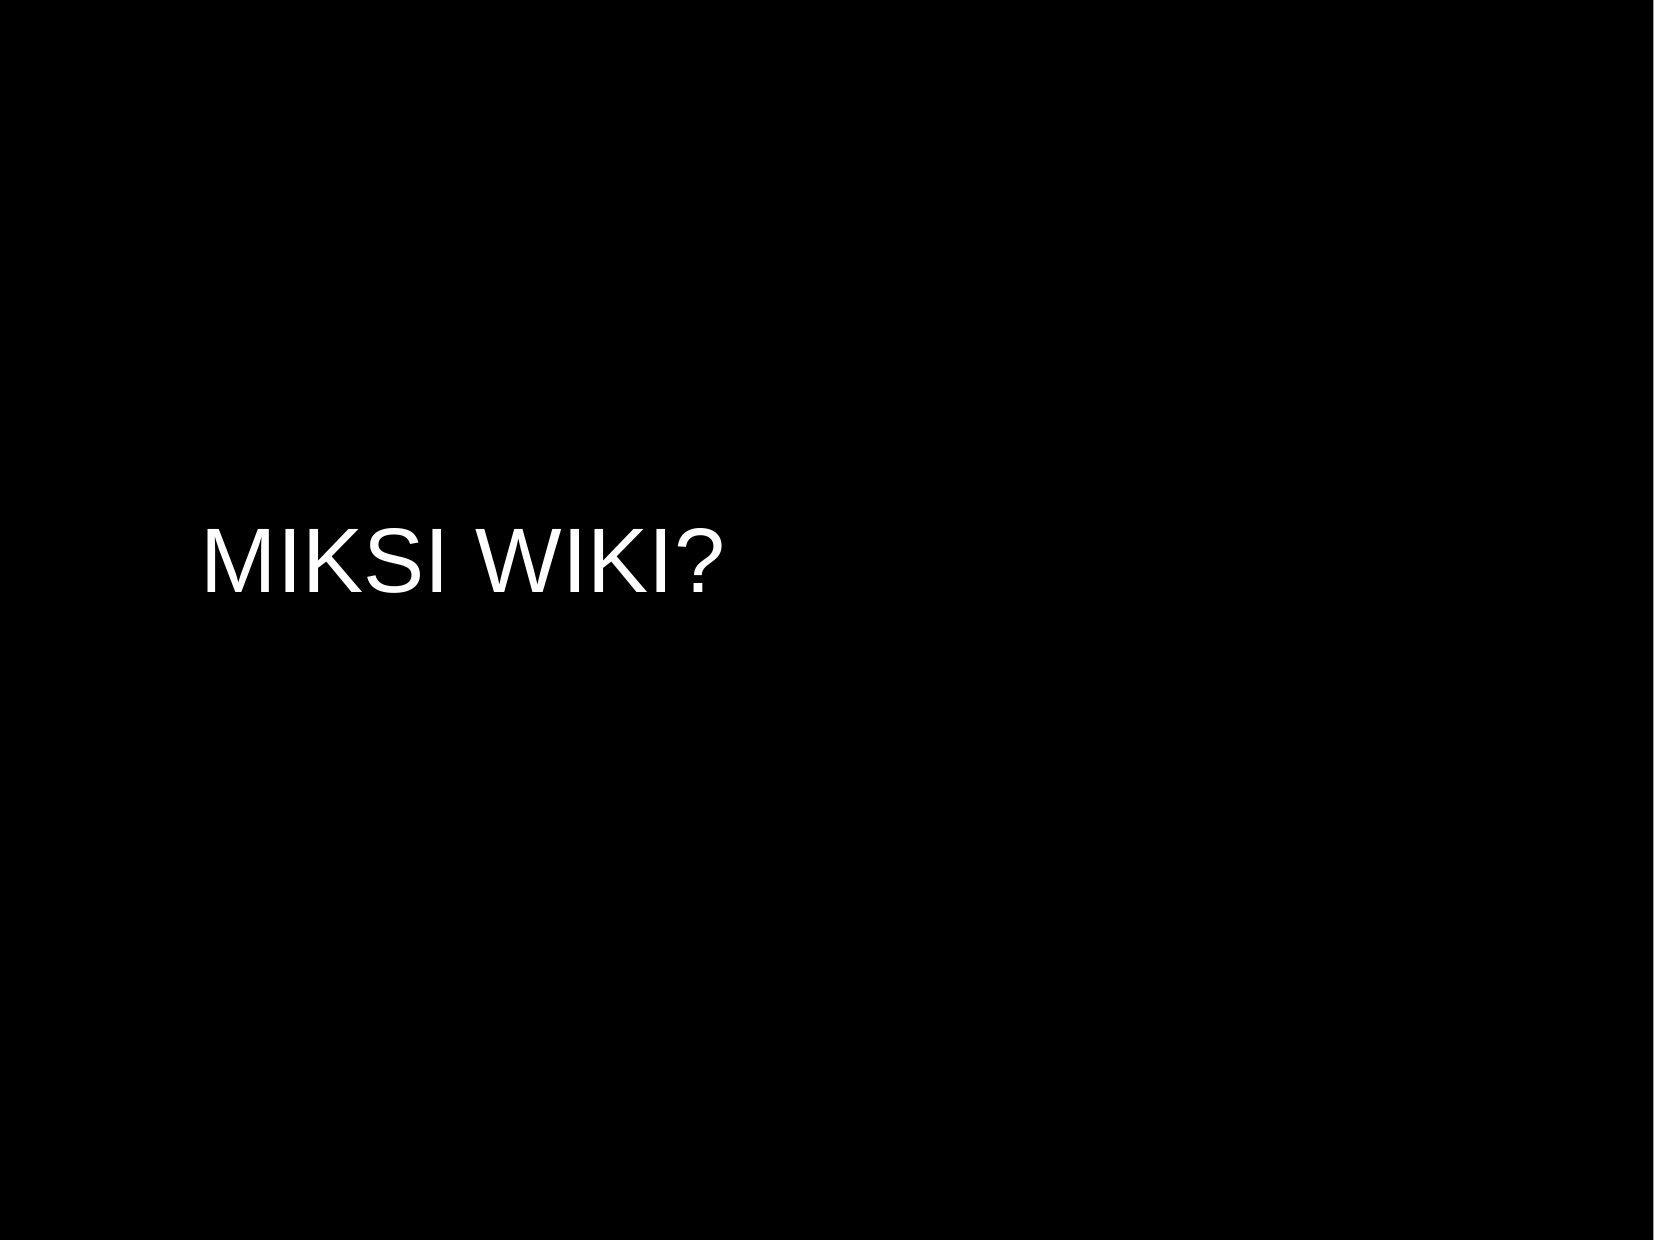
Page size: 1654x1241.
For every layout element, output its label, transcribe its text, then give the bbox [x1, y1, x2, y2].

title MIKSI WIKI? [200, 456, 1447, 664]
